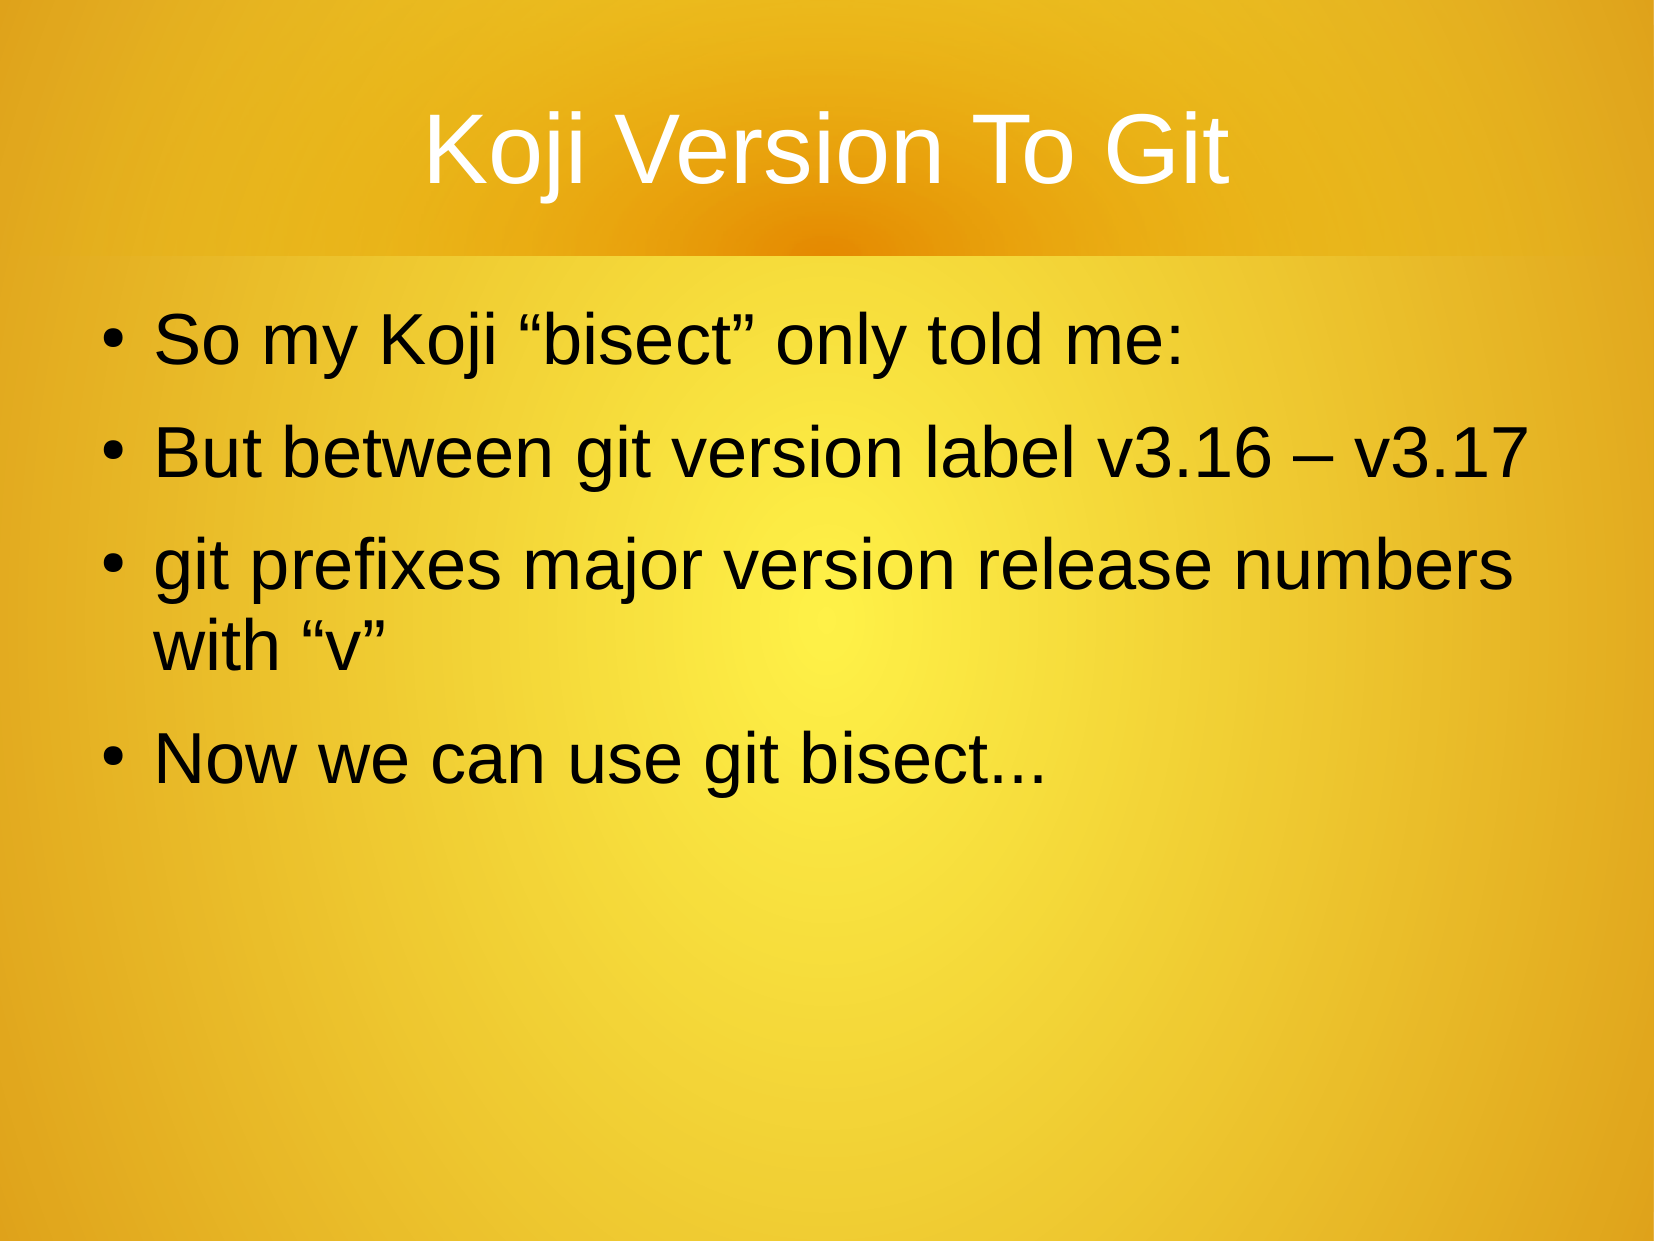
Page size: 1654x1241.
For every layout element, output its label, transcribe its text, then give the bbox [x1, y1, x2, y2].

list So my Koji “bisect” only told me: But between git version label v3.16 – v3.17 git prefixes major version release numbers with “v” Now we can use git bisect... [82, 299, 1571, 1019]
title Koji Version To Git [82, 47, 1571, 252]
